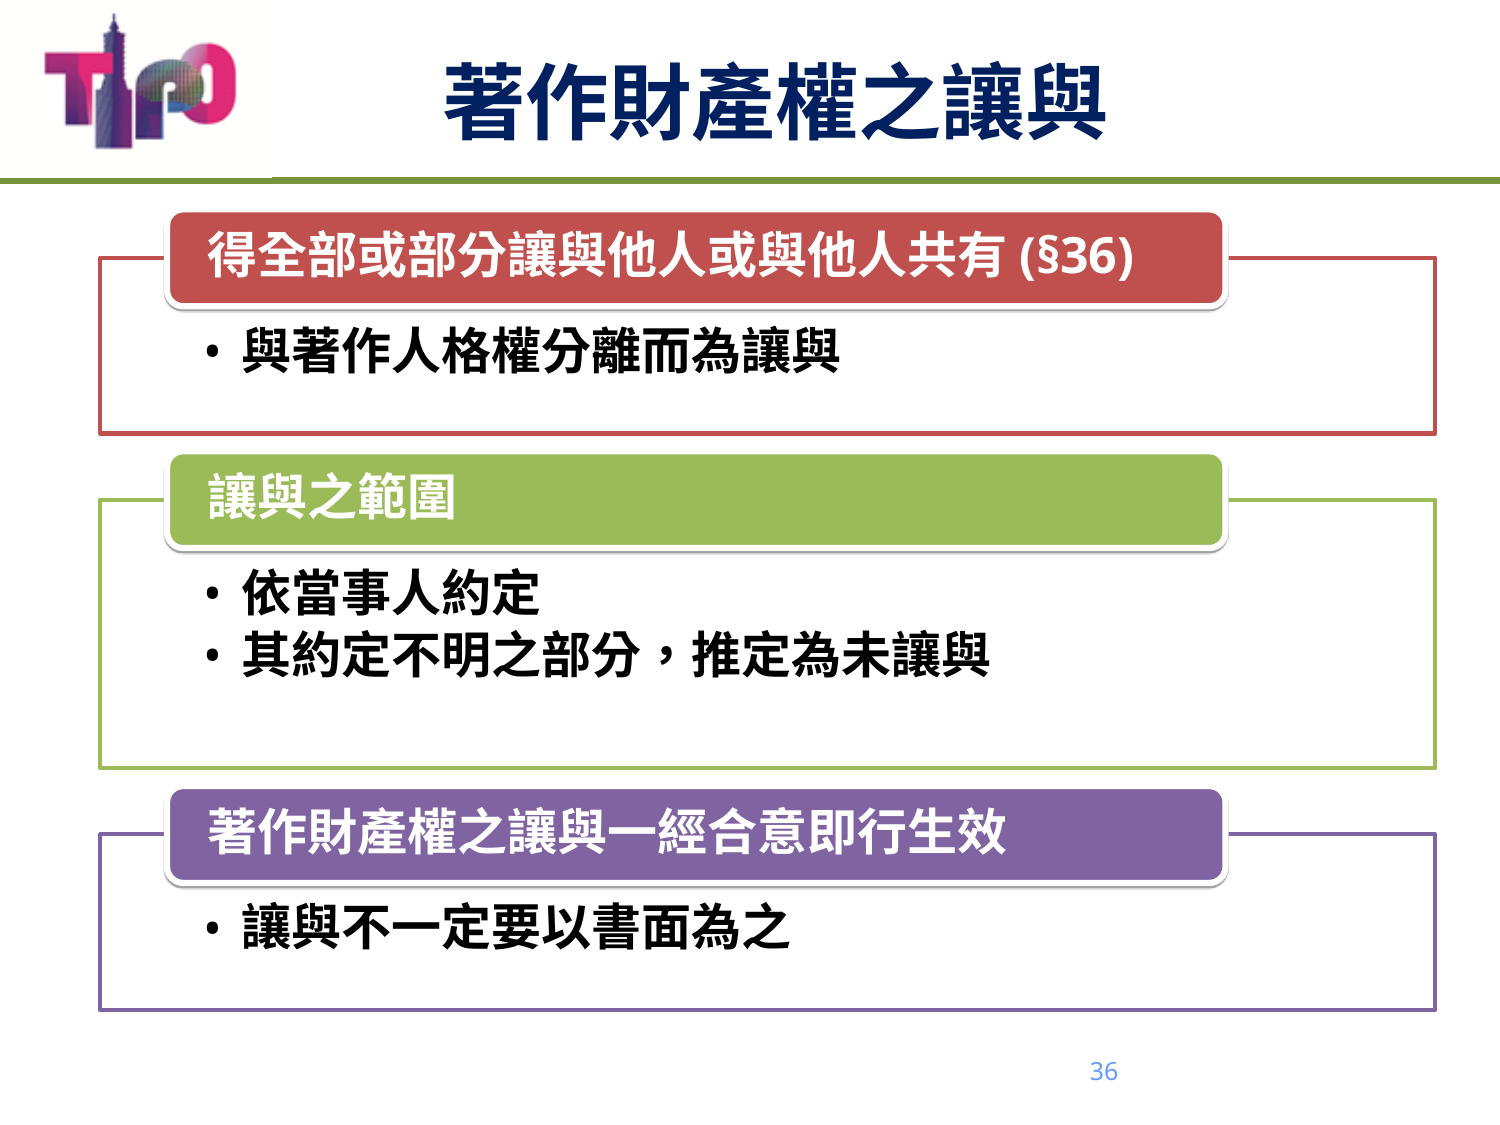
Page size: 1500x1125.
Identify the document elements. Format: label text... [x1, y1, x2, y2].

text_box 依當事人約定 其約定不明之部分，推定為未讓與 [100, 499, 1436, 769]
title 著作財產權之讓與 [100, 42, 1451, 188]
text_box 與著作人格權分離而為讓與 [100, 257, 1436, 434]
text_box 得全部或部分讓與他人或與他人共有(§36) [167, 209, 1226, 307]
text_box 著作財產權之讓與一經合意即行生效 [167, 786, 1226, 883]
text_box 36 [1074, 1042, 1426, 1103]
text_box 讓與之範圍 [167, 451, 1226, 549]
text_box 讓與不一定要以書面為之 [100, 834, 1436, 1011]
